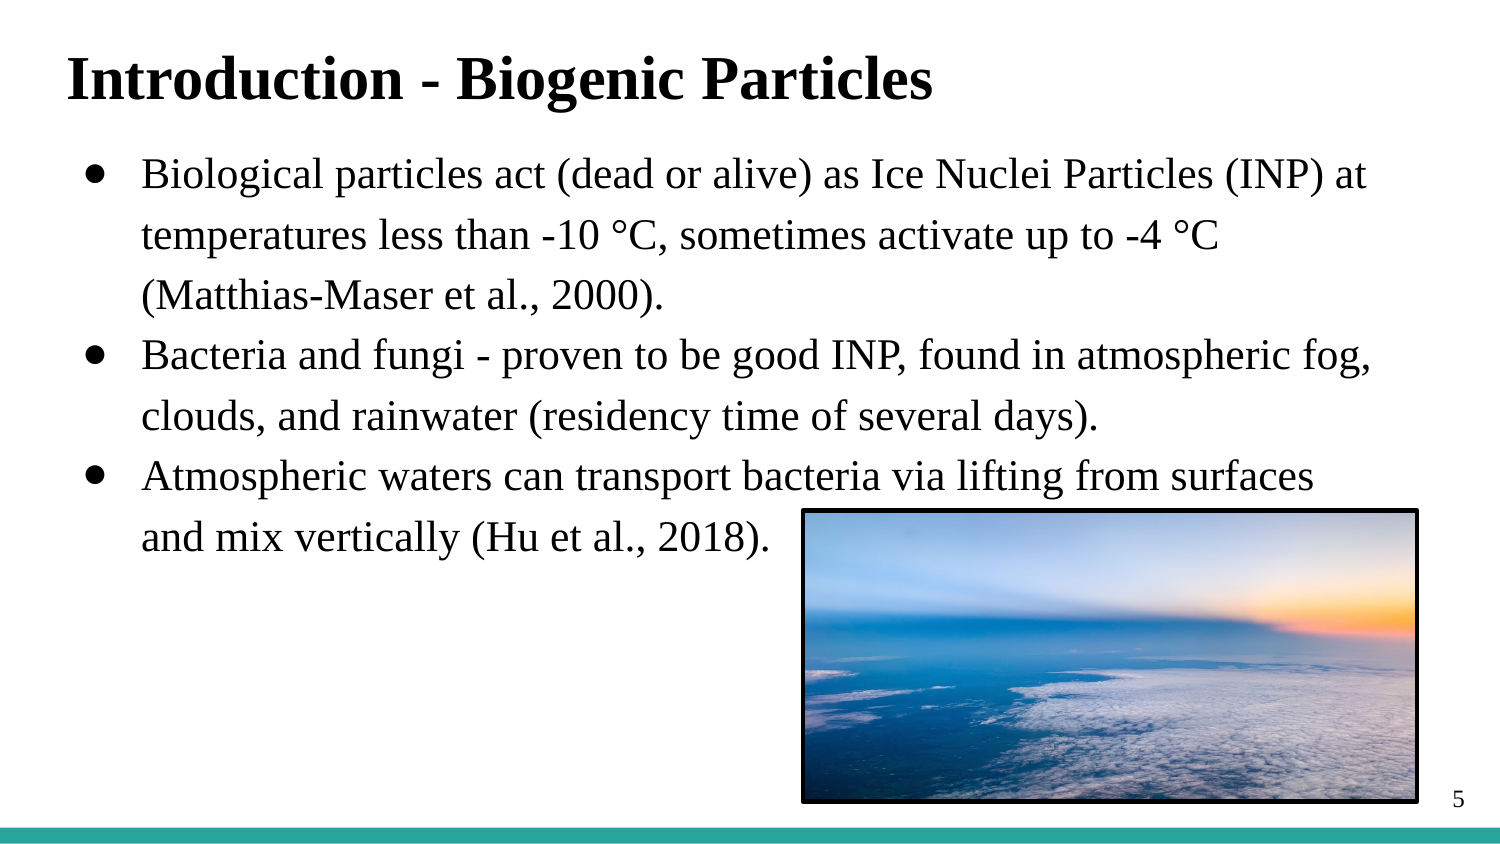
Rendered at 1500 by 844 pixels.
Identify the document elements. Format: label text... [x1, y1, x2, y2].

list Biological particles act (dead or alive) as Ice Nuclei Particles (INP) at temperatures less than -10 °C, sometimes activate up to -4 °C (Matthias-Maser et al., 2000). Bacteria and fungi - proven to be good INP, found in atmospheric fog, clouds, and rainwater (residency time of several days). Atmospheric waters can transport bacteria via lifting from surfaces and mix vertically (Hu et al., 2018). [51, 122, 1390, 680]
title Introduction - Biogenic Particles [51, 21, 1449, 123]
picture [805, 512, 1415, 800]
slide_number <number> [1389, 764, 1480, 830]
